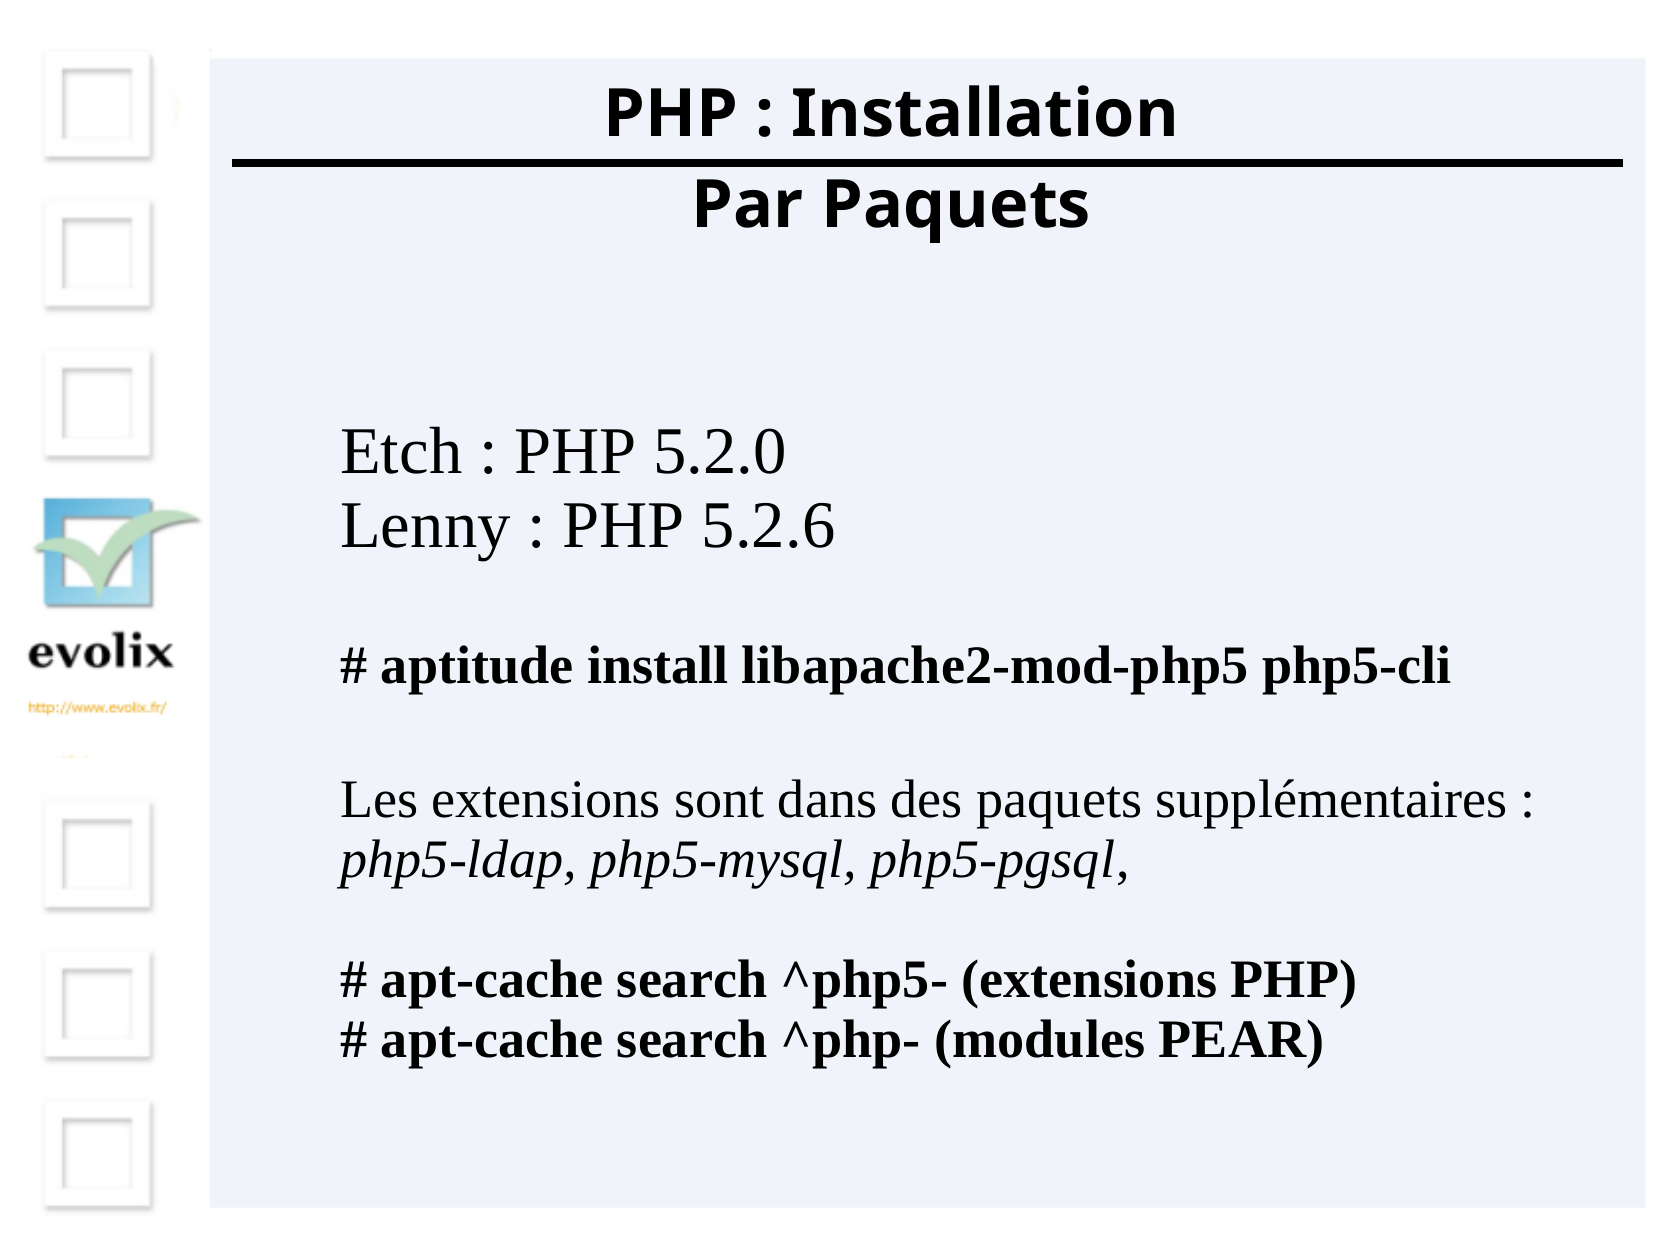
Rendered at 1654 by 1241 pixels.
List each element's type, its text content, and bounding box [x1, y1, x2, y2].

subtitle Etch : PHP 5.2.0 Lenny : PHP 5.2.6 # aptitude install libapache2-mod-php5 php5-cli Les extensions sont dans des paquets supplémentaires : php5-ldap, php5-mysql, php5-pgsql, # apt-cache search ^php5- (extensions PHP) # apt-cache search ^php- (modules PEAR) [265, 275, 1654, 1208]
title PHP : Installation Par Paquets [404, 49, 1379, 263]
picture [0, 49, 1654, 1218]
